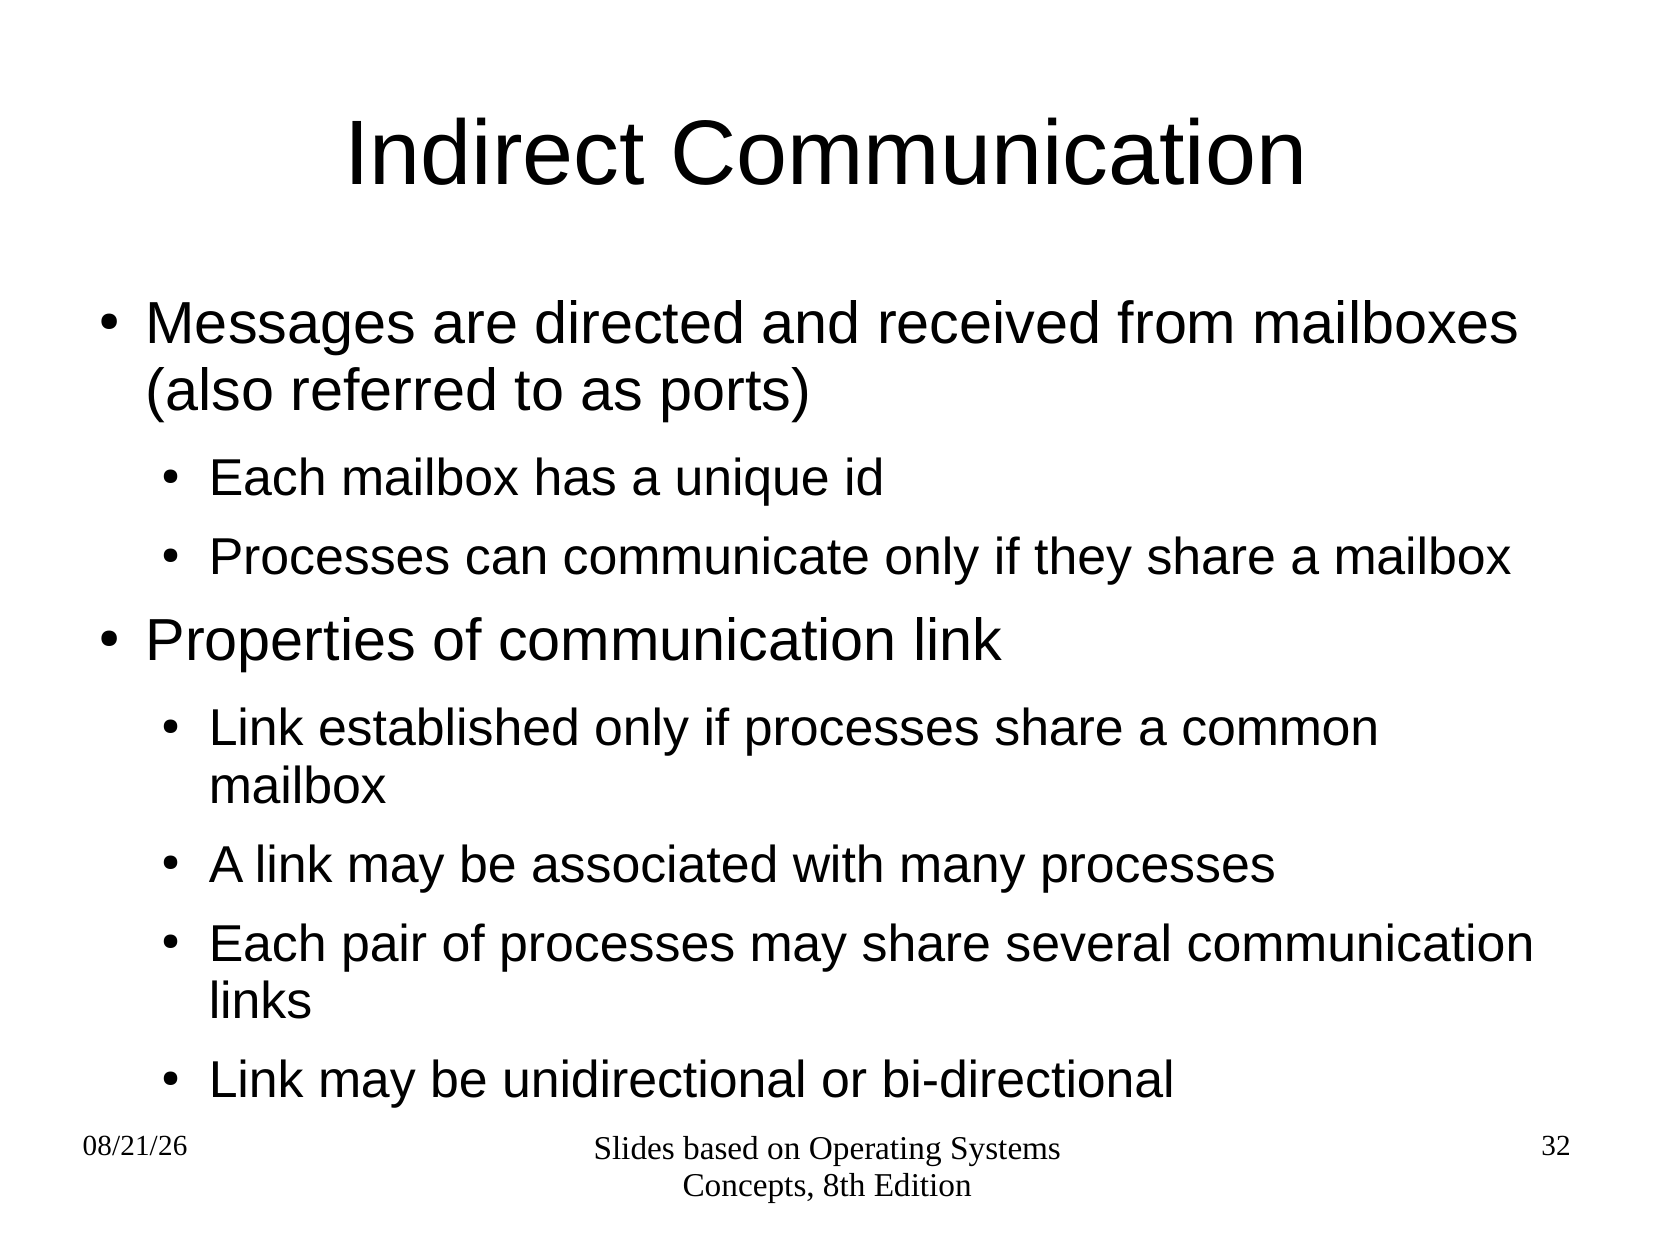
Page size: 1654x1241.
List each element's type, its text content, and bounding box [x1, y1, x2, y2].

list Messages are directed and received from mailboxes (also referred to as ports) Each mailbox has a unique id Processes can communicate only if they share a mailbox Properties of communication link Link established only if processes share a common mailbox A link may be associated with many processes Each pair of processes may share several communication links Link may be unidirectional or bi-directional [82, 290, 1571, 1109]
title Indirect Communication [82, 49, 1571, 257]
